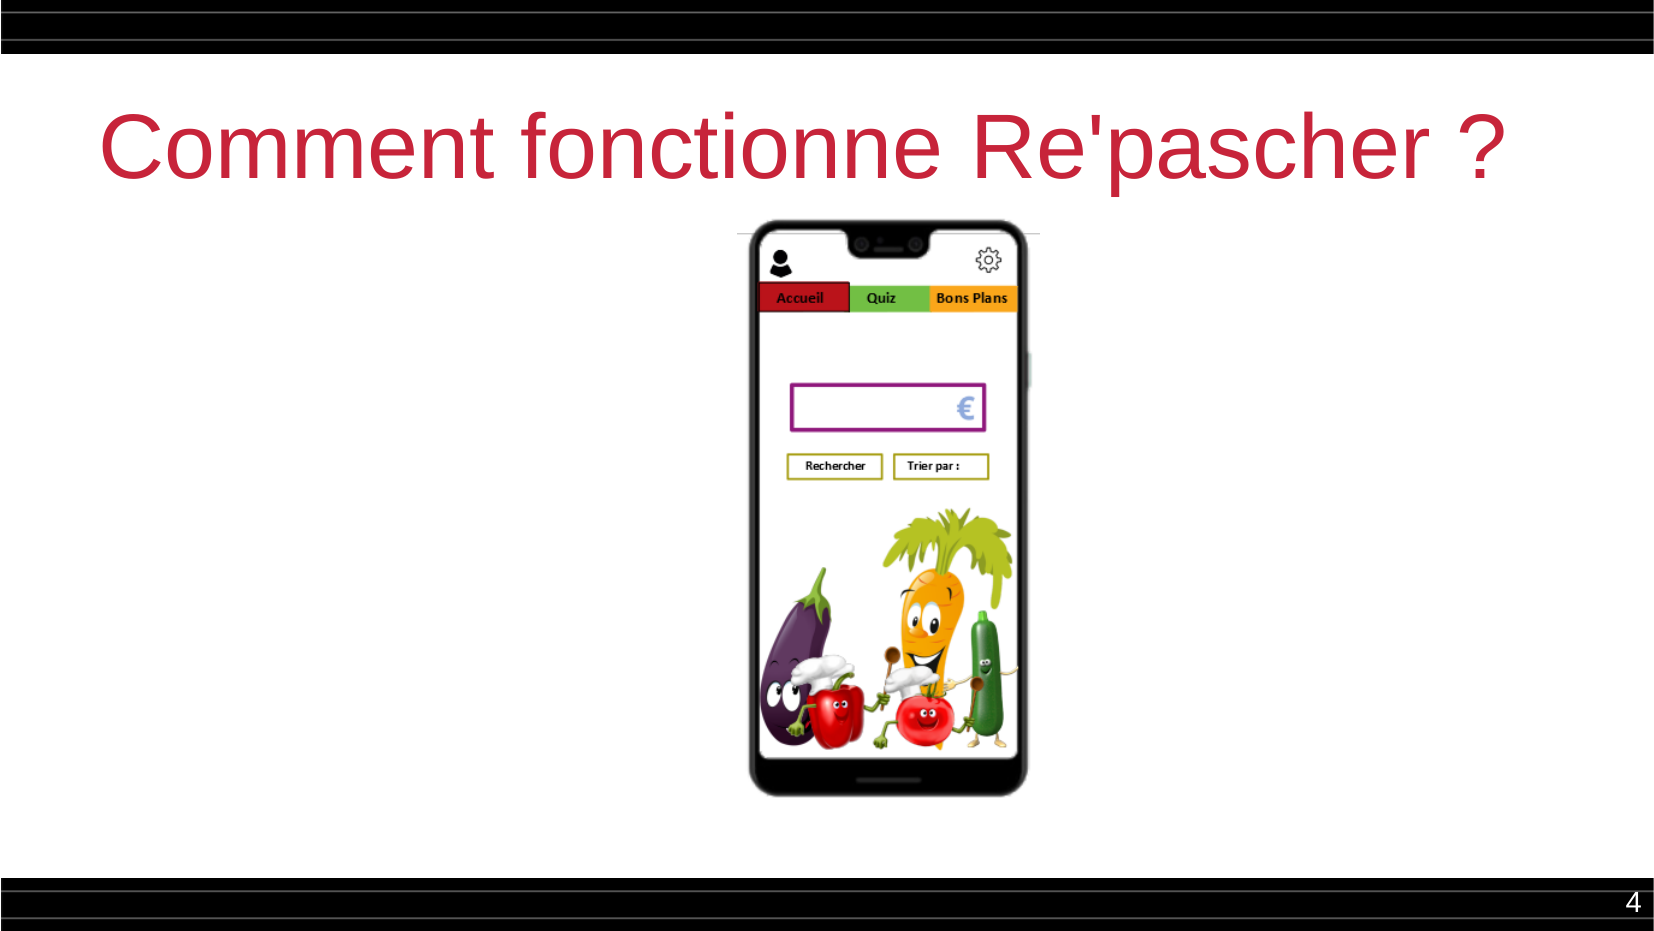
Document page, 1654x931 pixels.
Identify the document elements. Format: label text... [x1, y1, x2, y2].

picture [1, 878, 1654, 931]
picture [1, 0, 1654, 54]
picture [737, 214, 1040, 804]
title Comment fonctionne Re'pascher ? [59, 69, 1548, 225]
